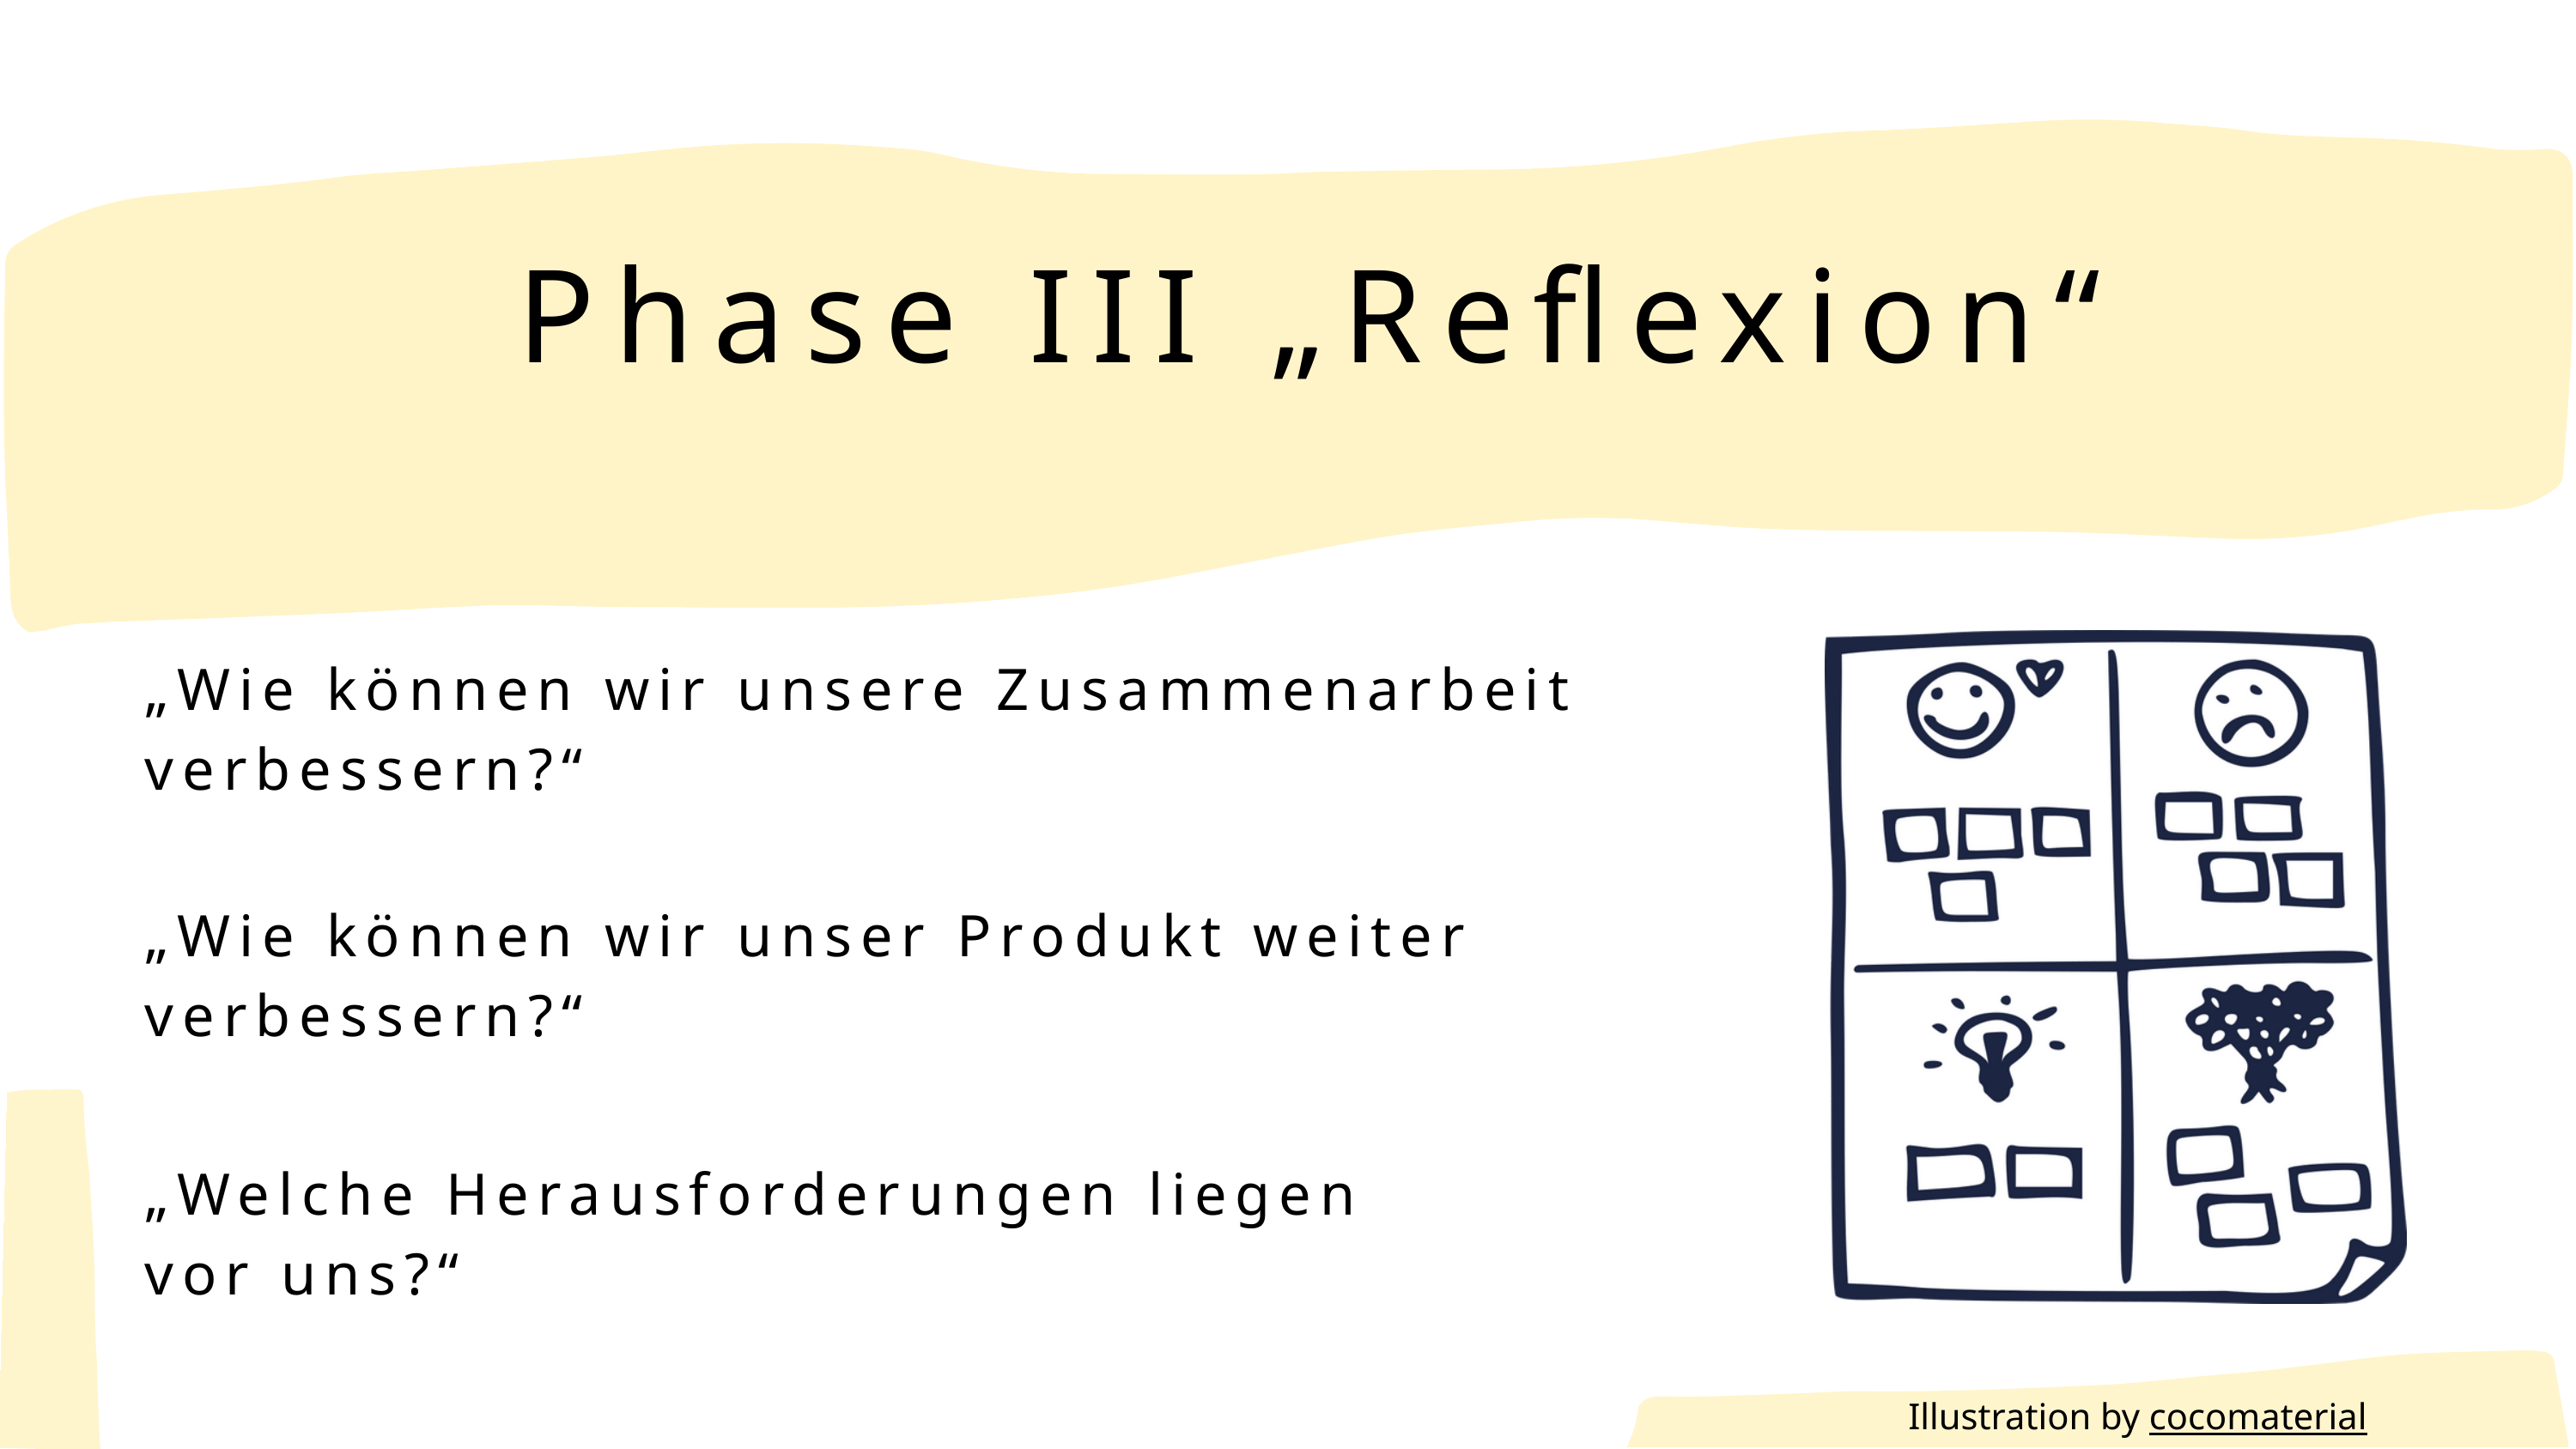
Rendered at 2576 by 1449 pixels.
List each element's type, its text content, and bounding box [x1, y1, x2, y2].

text_box „Wie können wir unsere Zusammenarbeit verbessern?“ [144, 641, 1695, 802]
text_box „Welche Herausforderungen liegen vor uns?“ [144, 1146, 1498, 1307]
picture [0, 1087, 113, 1449]
picture [1619, 1349, 2576, 1447]
picture [0, 116, 2576, 1304]
text_box „Wie können wir unser Produkt weiter verbessern?“ [144, 888, 1820, 1049]
text_box Illustration by cocomaterial [1890, 1392, 2385, 1443]
text_box Phase III „Reflexion“ [459, 209, 2160, 570]
